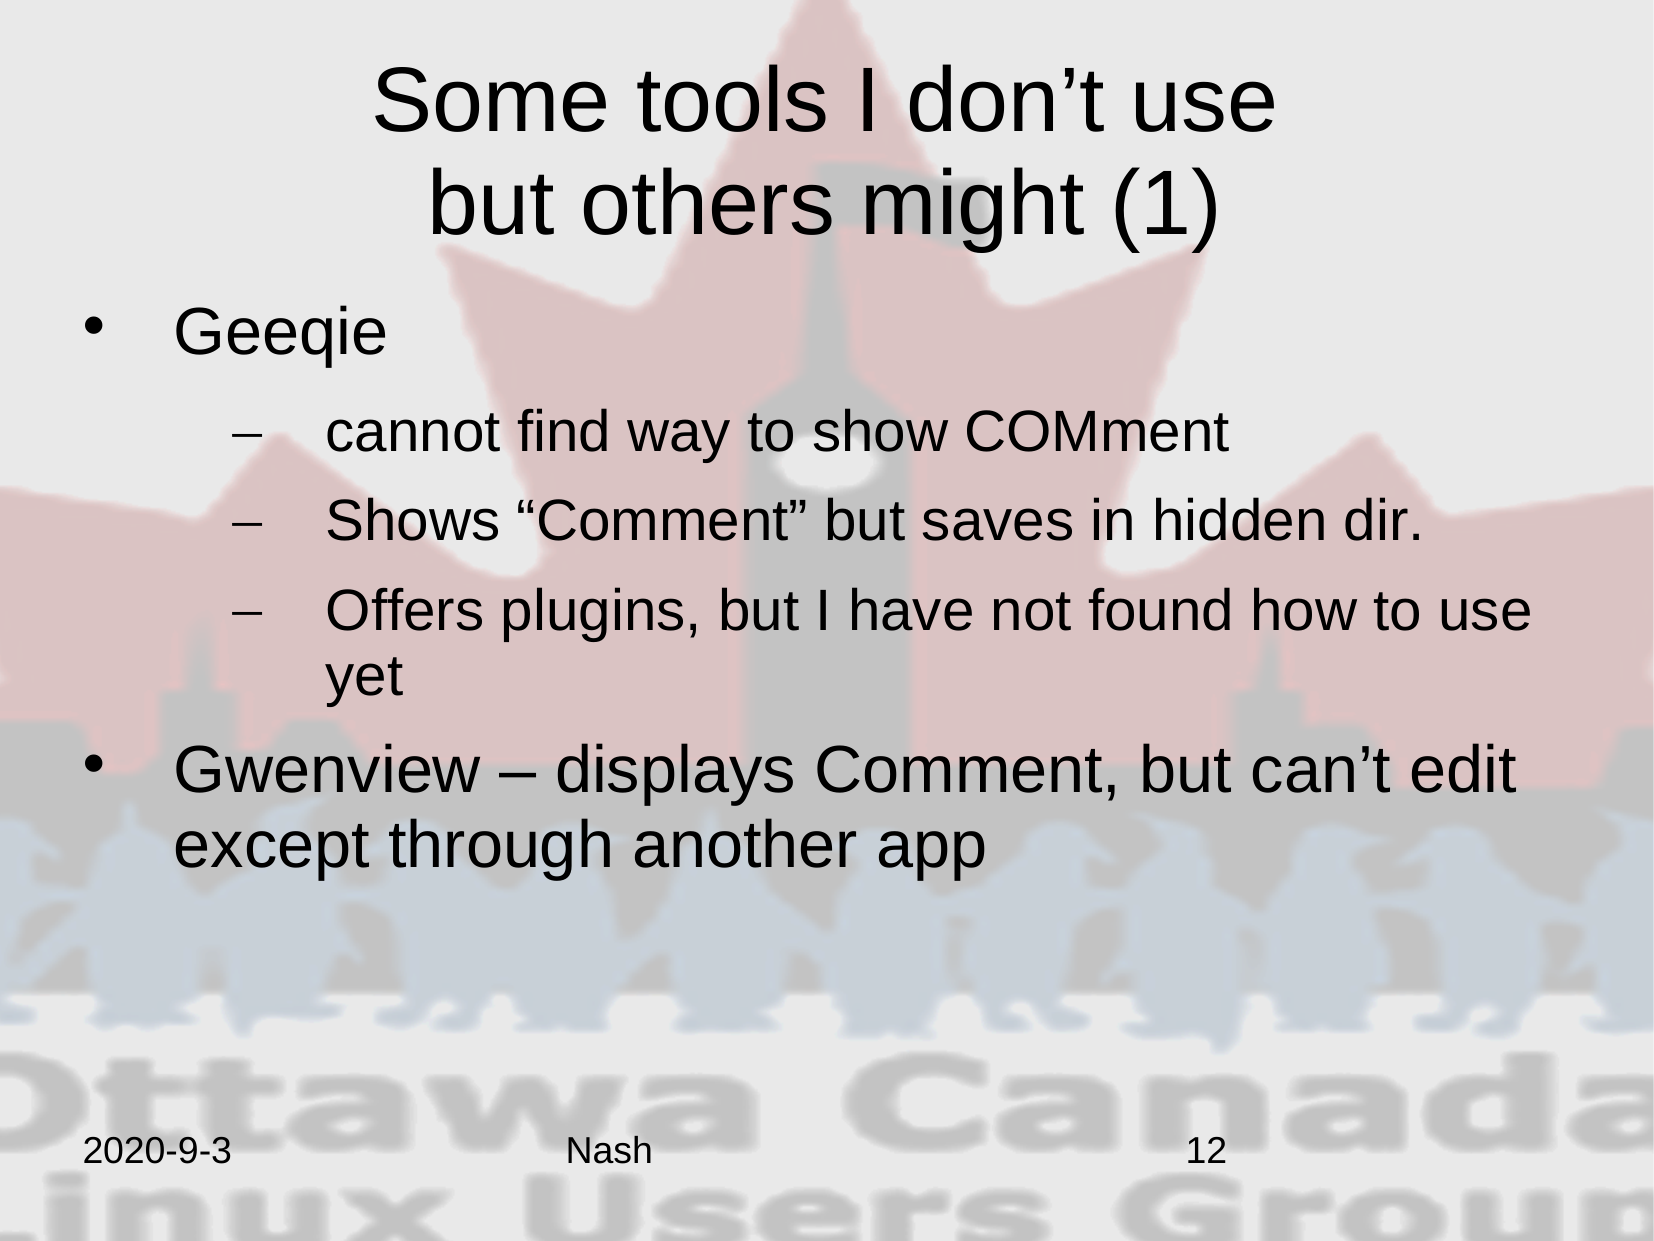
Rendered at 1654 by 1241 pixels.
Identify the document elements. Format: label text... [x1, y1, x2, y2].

picture [0, 0, 1654, 1241]
title Some tools I don’t use but others might (1) [82, 49, 1569, 255]
list Geeqie cannot find way to show COMment Shows “Comment” but saves in hidden dir. Offers plugins, but I have not found how to use yet Gwenview – displays Comment, but can’t edit except through another app [82, 290, 1569, 1008]
